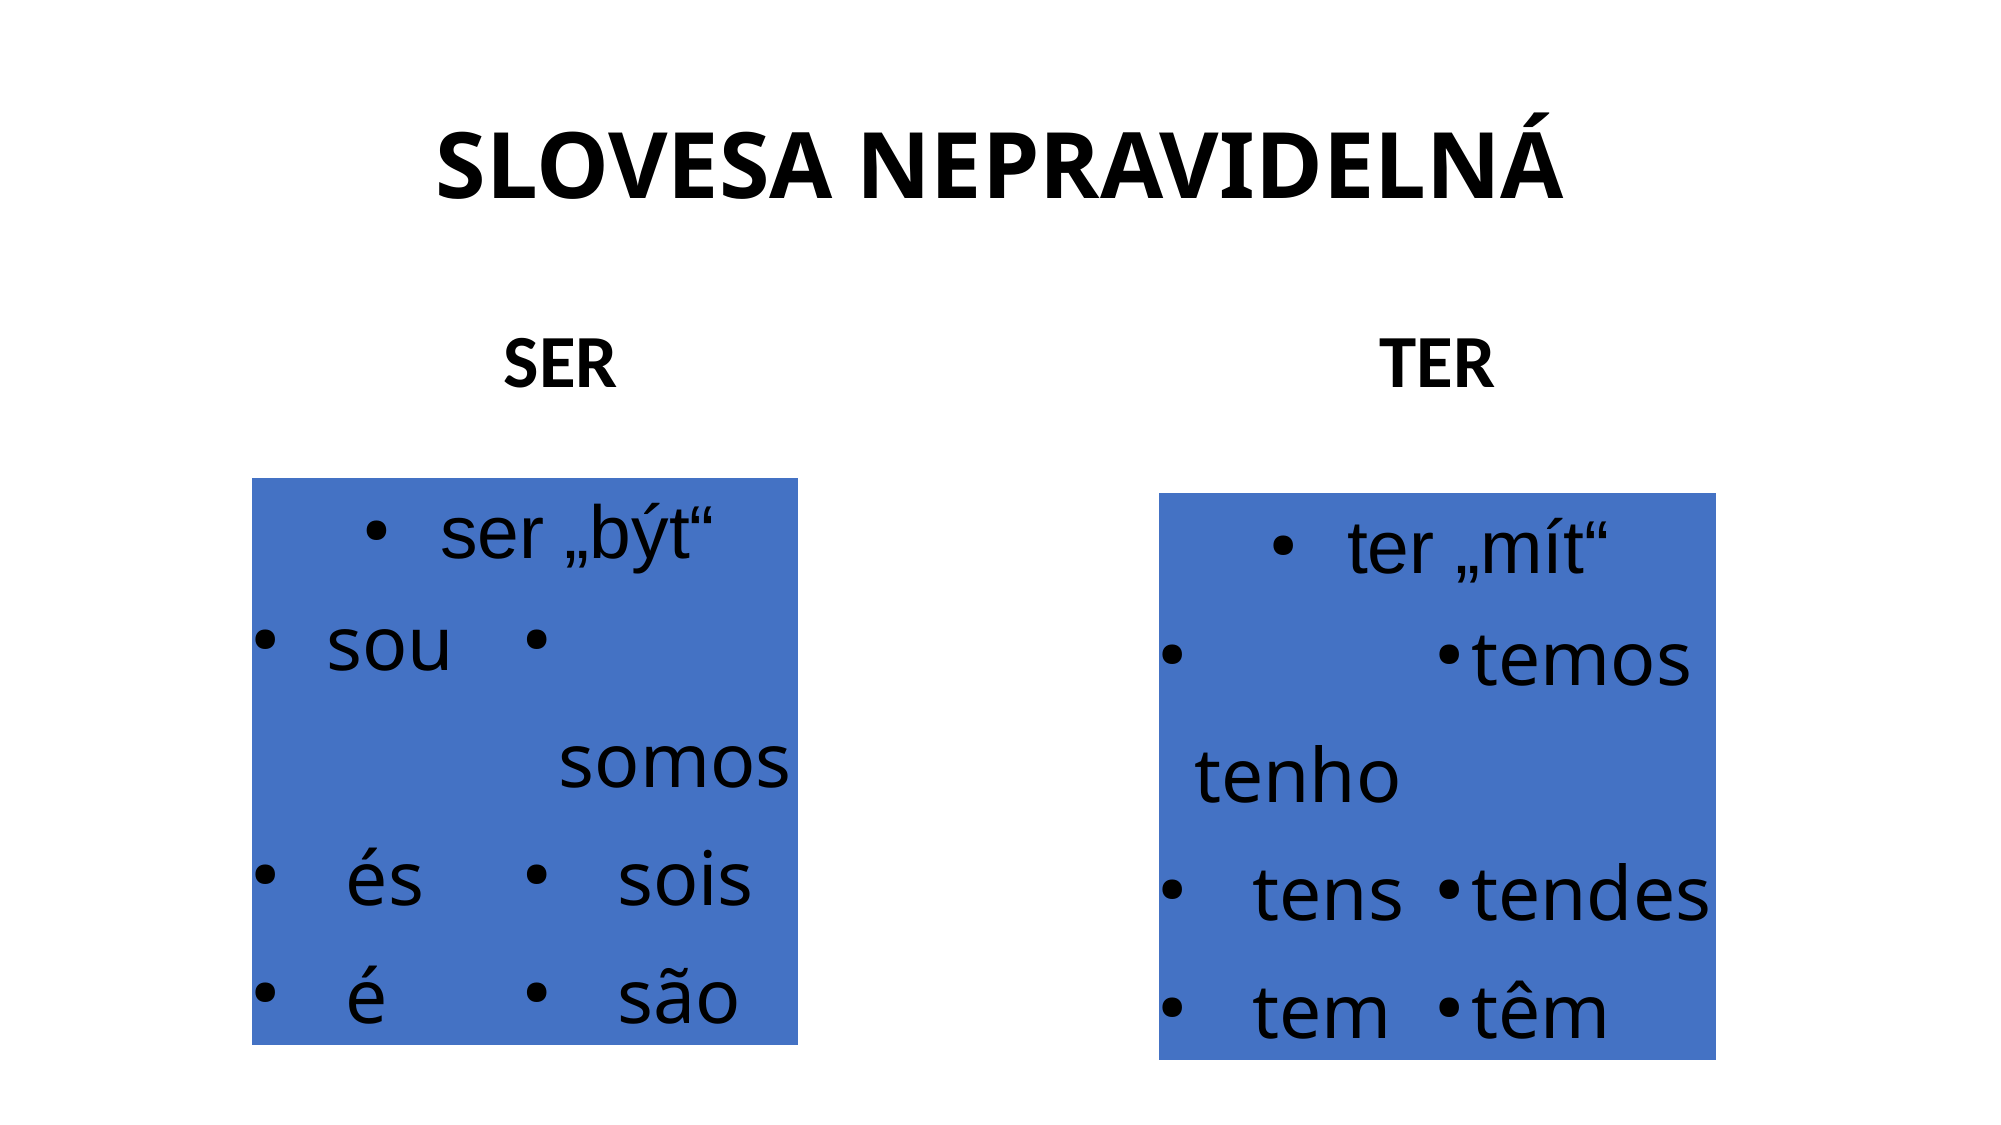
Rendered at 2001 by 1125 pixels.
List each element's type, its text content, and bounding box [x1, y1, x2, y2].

table_cell somos [523, 575, 798, 810]
table_cell tenho [1159, 590, 1436, 825]
title SLOVESA NEPRAVIDELNÁ [137, 59, 1863, 278]
table_cell sou [252, 575, 523, 810]
table_cell é [252, 928, 523, 1045]
table_cell és [252, 810, 523, 928]
table_cell tendes [1436, 825, 1716, 943]
table_cell sois [523, 810, 798, 928]
table_header ter „mít“ [1159, 493, 1716, 590]
table_cell são [523, 928, 798, 1045]
list TER [1012, 275, 1863, 411]
table_cell tens [1159, 825, 1436, 943]
table_cell têm [1436, 943, 1716, 1060]
list SER [137, 275, 984, 411]
table_cell temos [1436, 590, 1716, 825]
table_cell tem [1159, 943, 1436, 1060]
table_header ser „být“ [252, 478, 798, 575]
